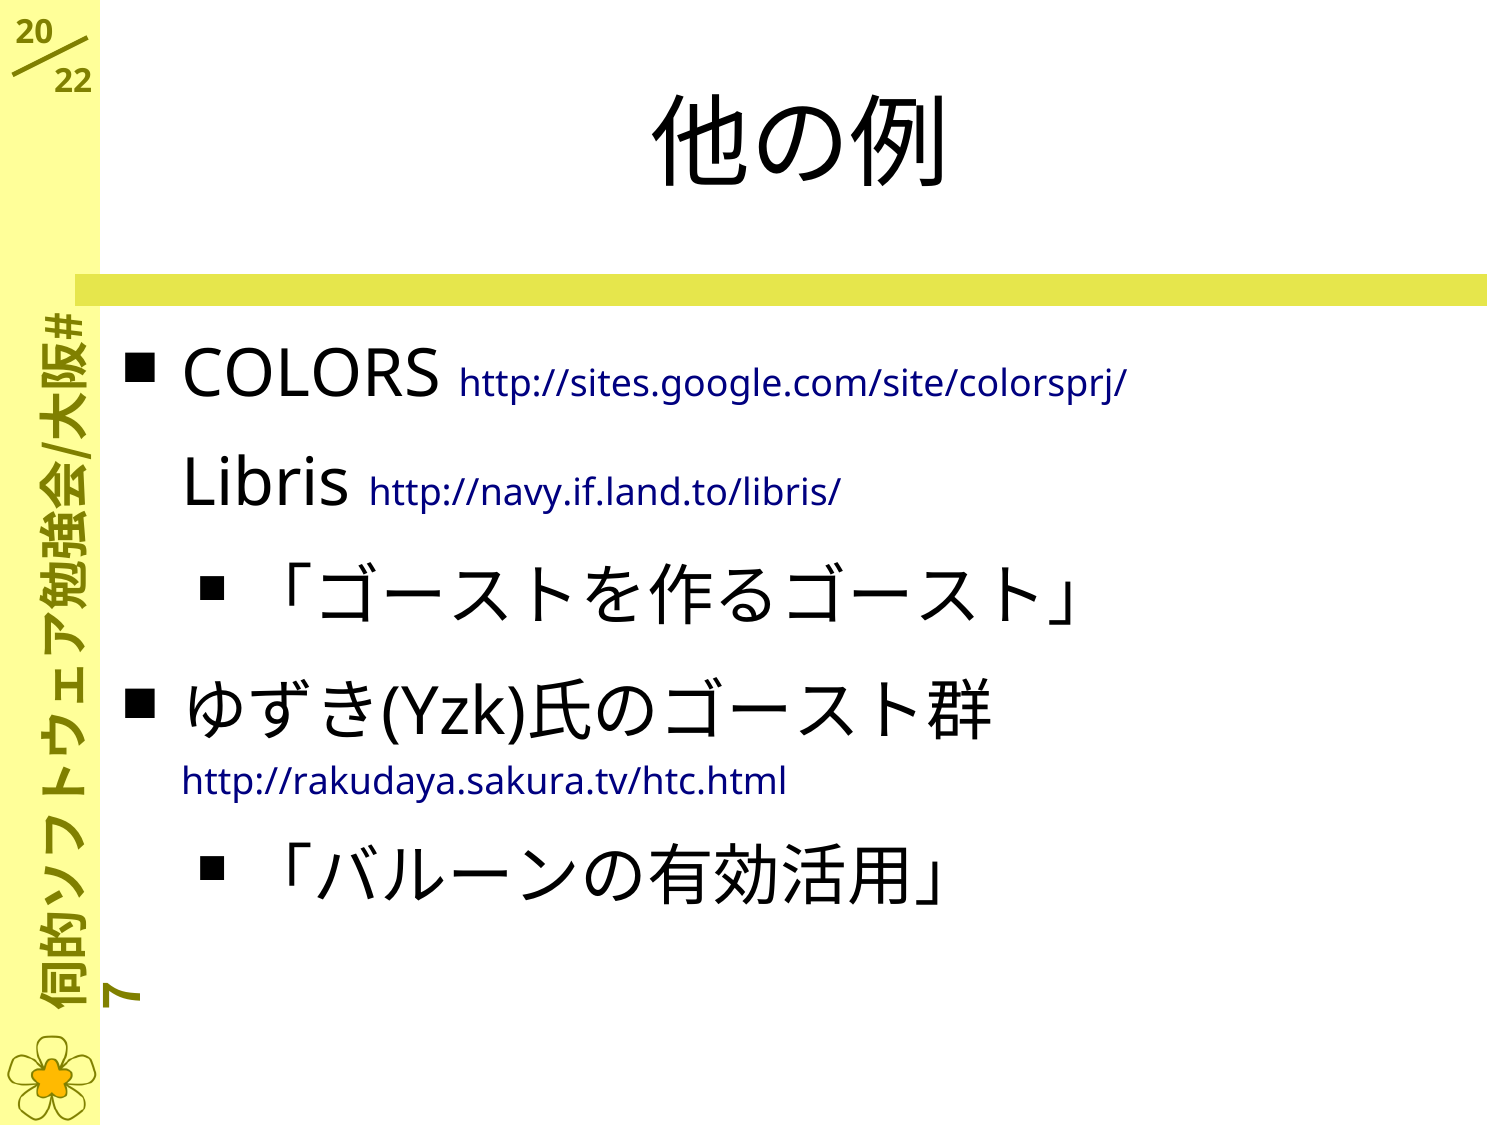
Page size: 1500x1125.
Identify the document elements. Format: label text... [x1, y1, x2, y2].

picture [5, 1033, 99, 1122]
title 他の例 [125, 17, 1476, 254]
list COLORS http://sites.google.com/site/colorsprj/ Libris http://navy.if.land.to/libris/ 「ゴーストを作るゴースト」 ゆずき(Yzk)氏のゴースト群 http://rakudaya.sakura.tv/htc.html 「バルーンの有効活用」 [125, 324, 1476, 1068]
